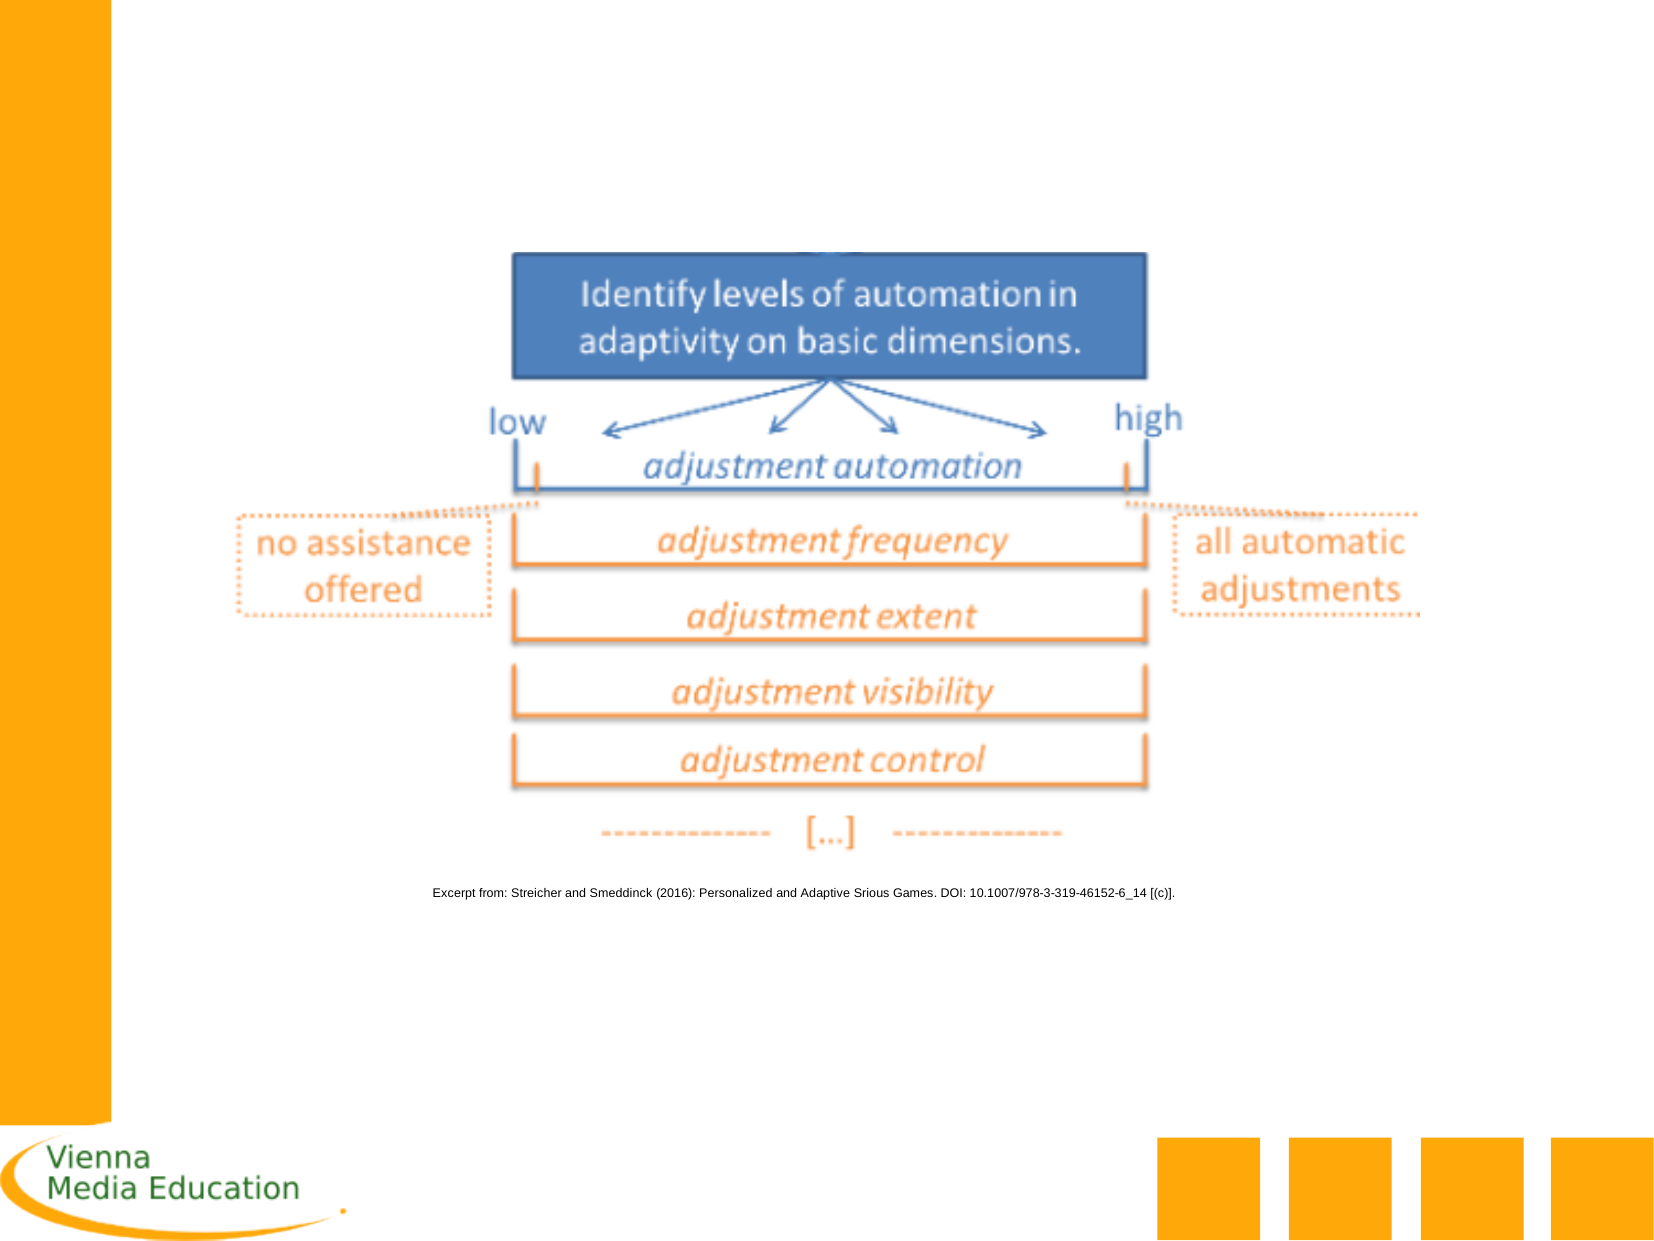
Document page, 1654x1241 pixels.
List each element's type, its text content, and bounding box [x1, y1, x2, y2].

picture [0, 1114, 398, 1241]
picture [146, 252, 1420, 867]
text_box Excerpt from: Streicher and Smeddinck (2016): Personalized and Adaptive Srious Games. DOI: 10.1007/978-3-319-46152-6_14 [(c)]. [432, 886, 1178, 900]
